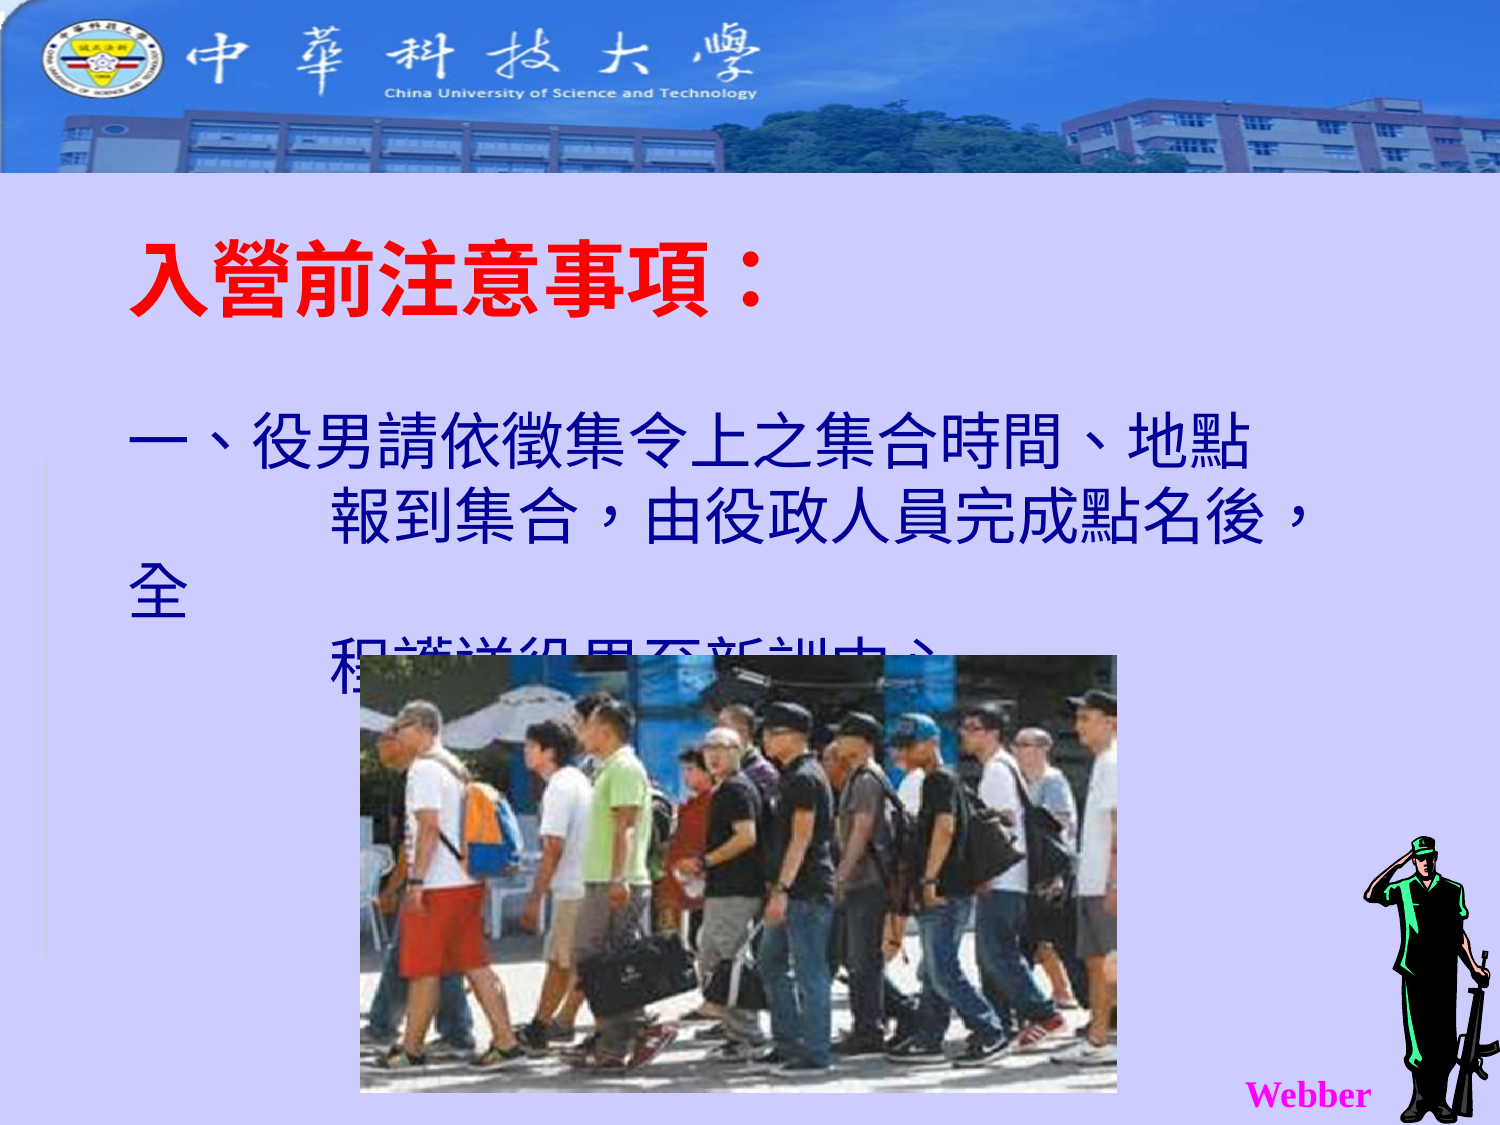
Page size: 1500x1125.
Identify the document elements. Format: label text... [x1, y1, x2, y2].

text_box 入營前注意事項： 一、役男請依徵集令上之集合時間、地點 報到集合，由役政人員完成點名後，全 程護送役男至新訓中心。 [112, 220, 1329, 710]
picture [1363, 835, 1500, 1125]
text_box Webber [1229, 1062, 1407, 1123]
picture [360, 655, 1117, 1093]
picture [0, 0, 1500, 173]
